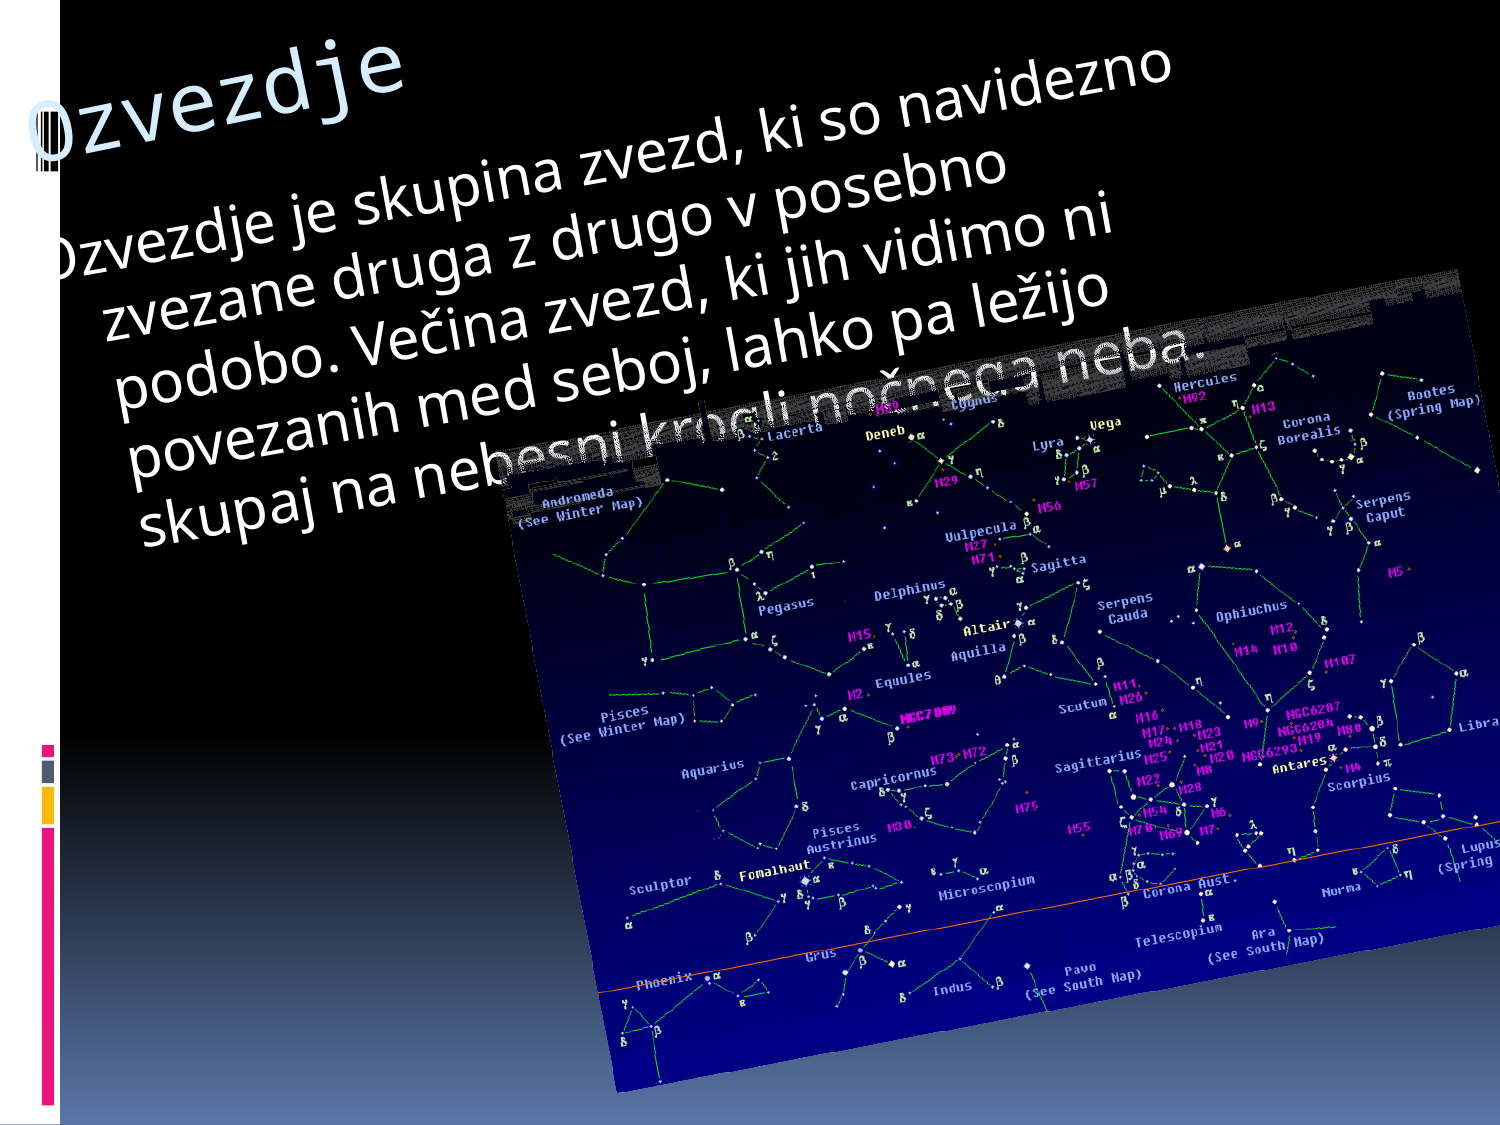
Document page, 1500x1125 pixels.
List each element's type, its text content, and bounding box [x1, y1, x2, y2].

picture [492, 257, 1500, 1093]
list Ozvezdje je skupina zvezd, ki so navidezno zvezane druga z drugo v posebno podobo. Večina zvezd, ki jih vidimo ni povezanih med seboj, lahko pa ležijo skupaj na nebesni krogli nočnega neba. [0, 2, 1292, 987]
title Ozvezdje [0, 0, 1248, 251]
